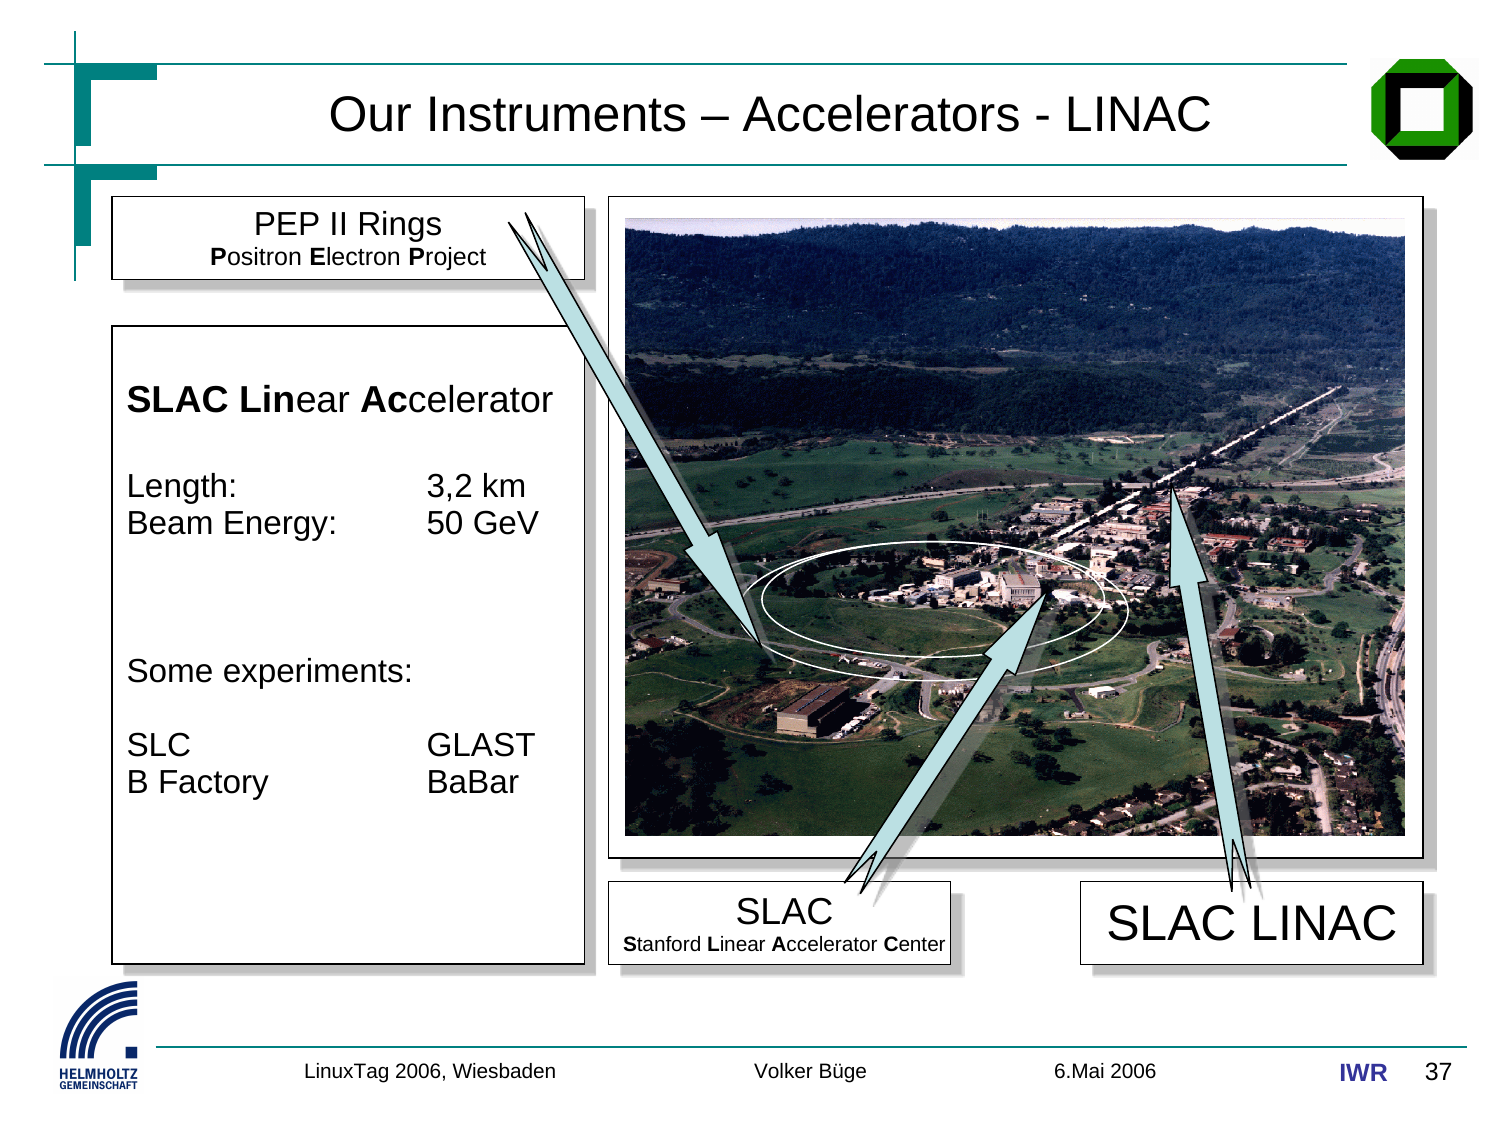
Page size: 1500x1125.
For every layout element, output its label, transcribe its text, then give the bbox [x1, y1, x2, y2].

text_box SLAC LINAC [1080, 881, 1424, 965]
picture [763, 543, 1103, 656]
text_box SLAC Linear Accelerator Length: 3,2 km Beam Energy: 50 GeV Some experiments: SLC GLAST B Factory BaBar [111, 326, 585, 965]
picture [1017, 566, 1127, 673]
picture [1370, 58, 1479, 160]
text_box PEP II Rings Positron Electron Project [111, 196, 585, 280]
picture [625, 429, 976, 836]
picture [744, 566, 990, 679]
title Our Instruments – Accelerators - LINAC [194, 53, 1347, 165]
picture [625, 218, 1405, 836]
text_box [508, 196, 1424, 894]
text_box SLAC Stanford Linear Accelerator Center [608, 881, 951, 965]
